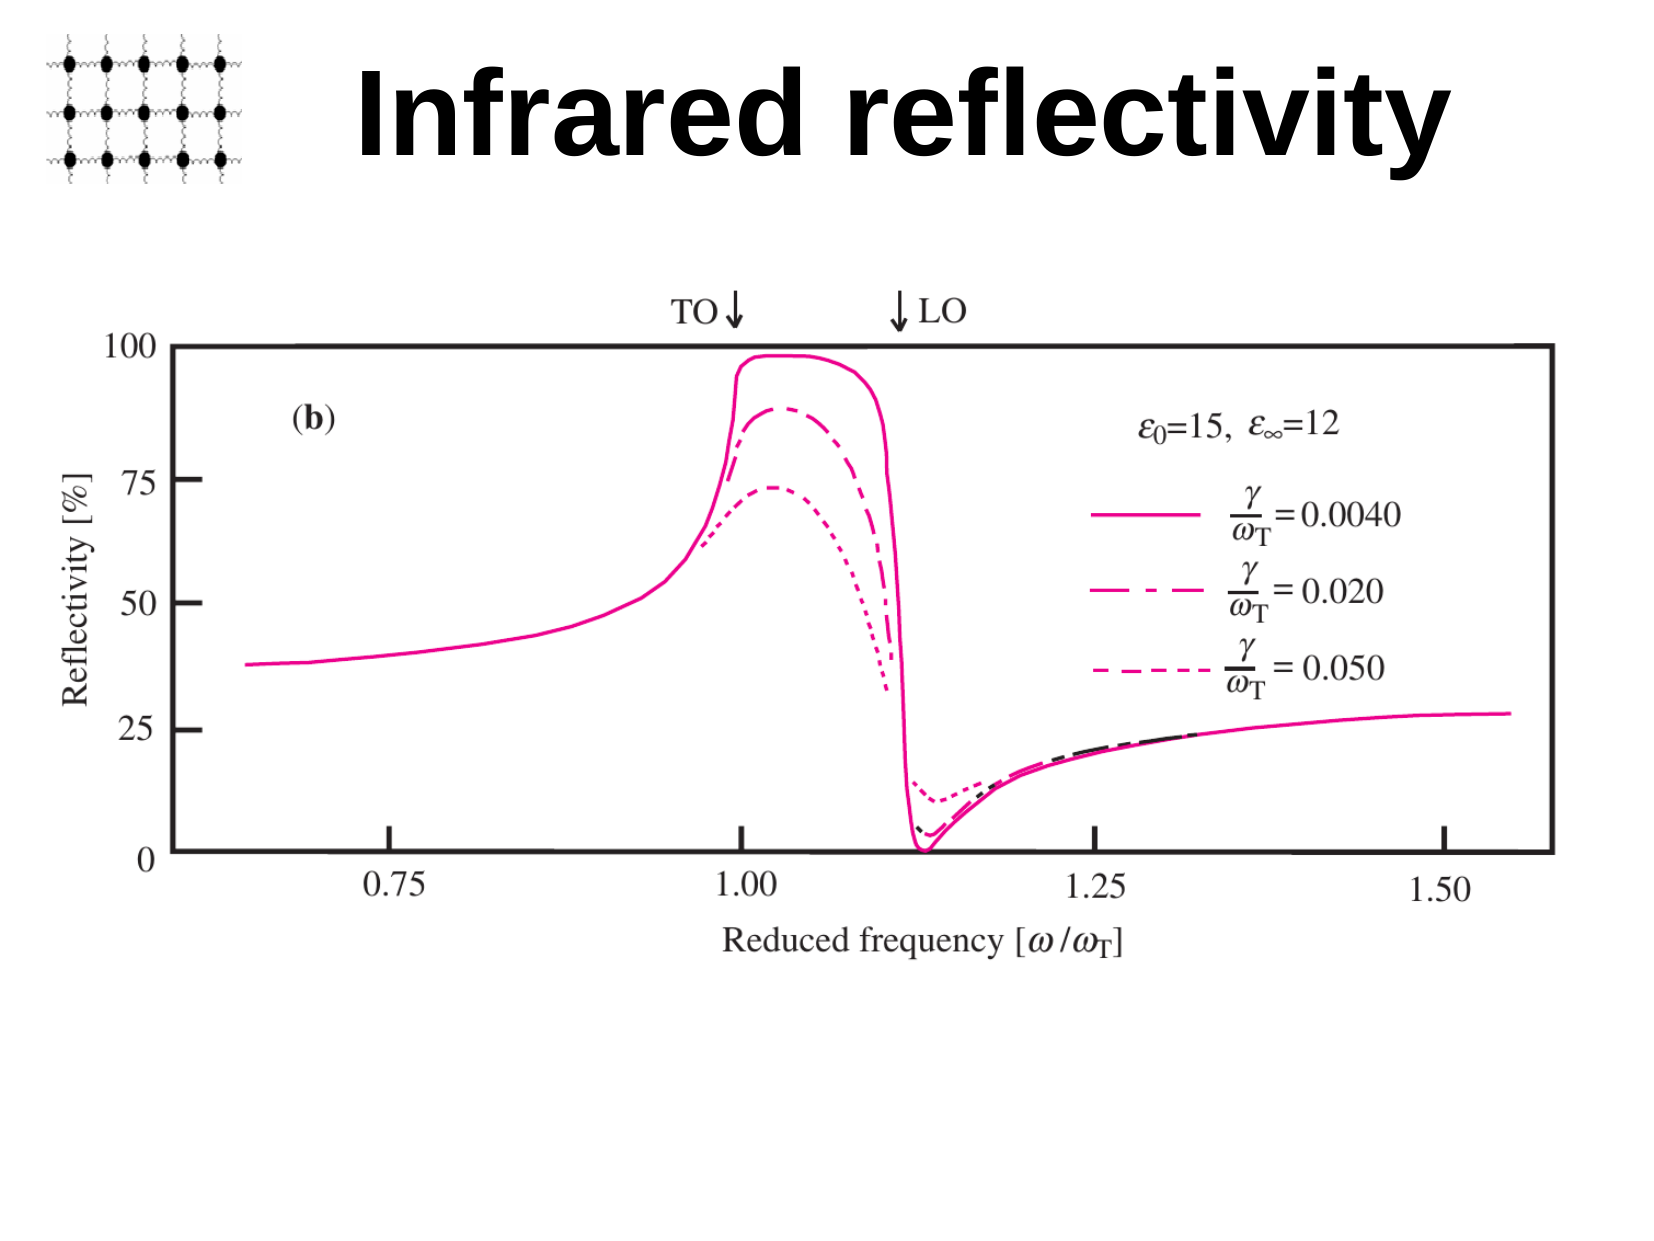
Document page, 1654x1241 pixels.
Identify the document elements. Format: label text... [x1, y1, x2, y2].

picture [0, 283, 1654, 969]
title Infrared reflectivity [177, 0, 1654, 239]
picture [11, 12, 245, 189]
